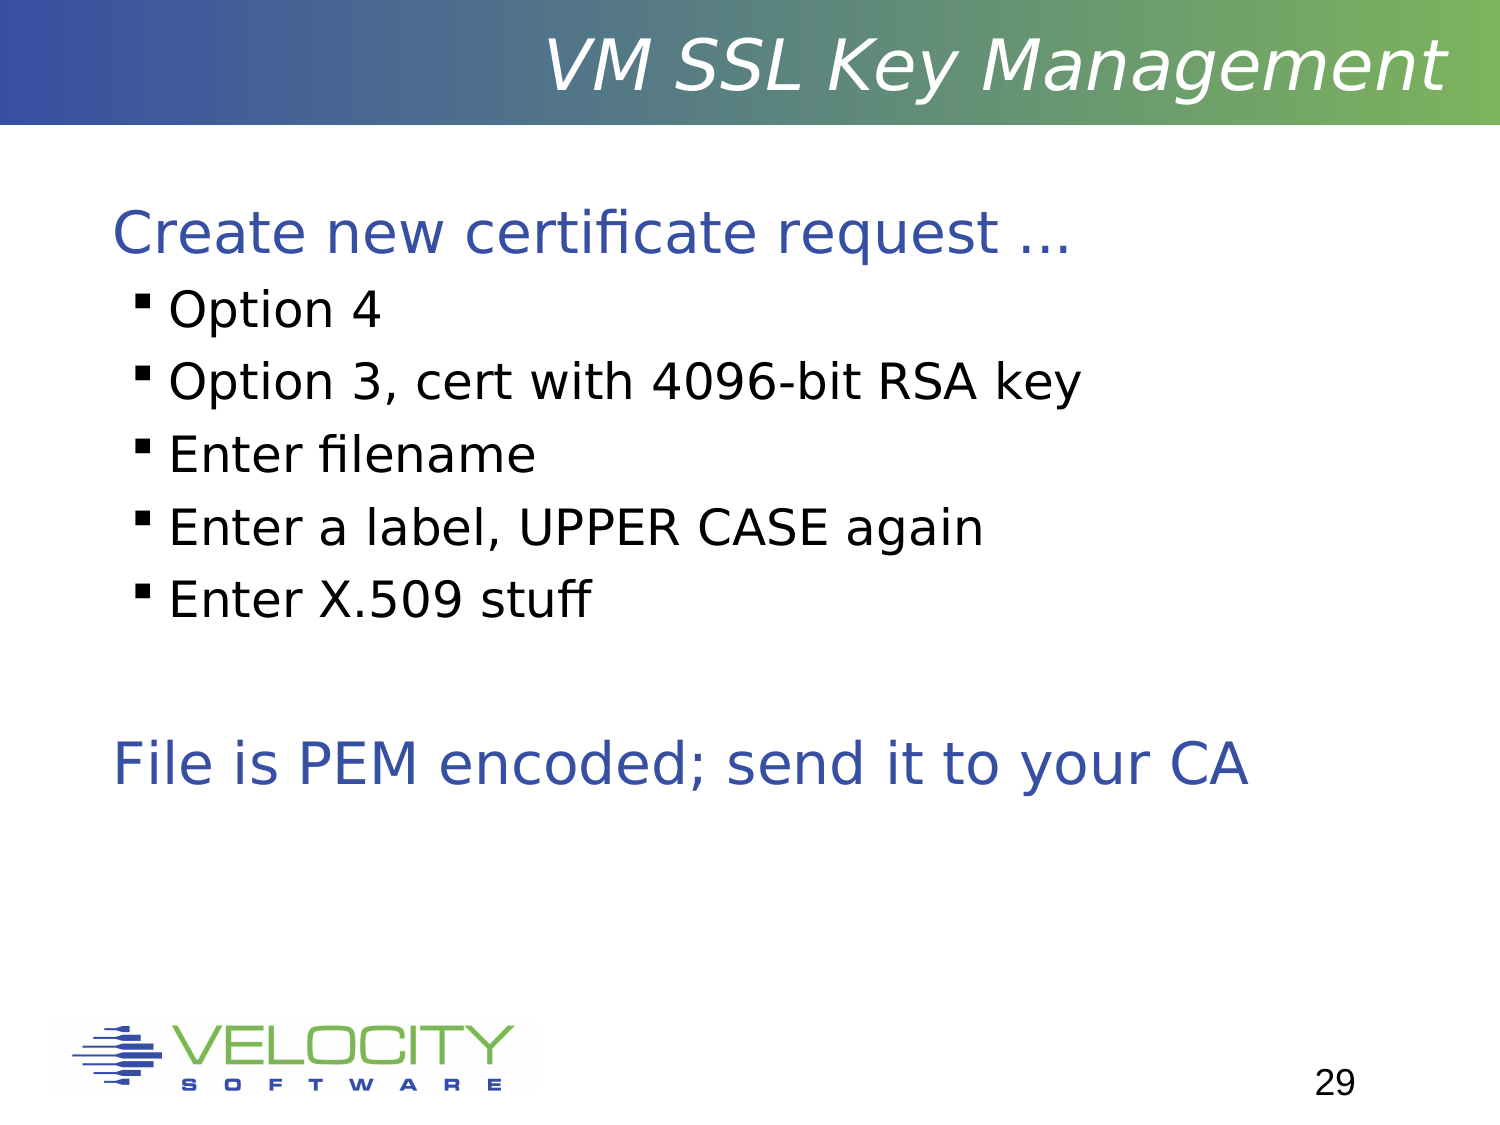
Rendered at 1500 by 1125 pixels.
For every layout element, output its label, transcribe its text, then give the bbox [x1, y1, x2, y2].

title VM SSL Key Management [62, 12, 1463, 113]
list Create new certificate request ... Option 4 Option 3, cert with 4096-bit RSA key Enter filename Enter a label, UPPER CASE again Enter X.509 stuff File is PEM encoded; send it to your CA [70, 187, 1438, 988]
picture [50, 1021, 538, 1094]
